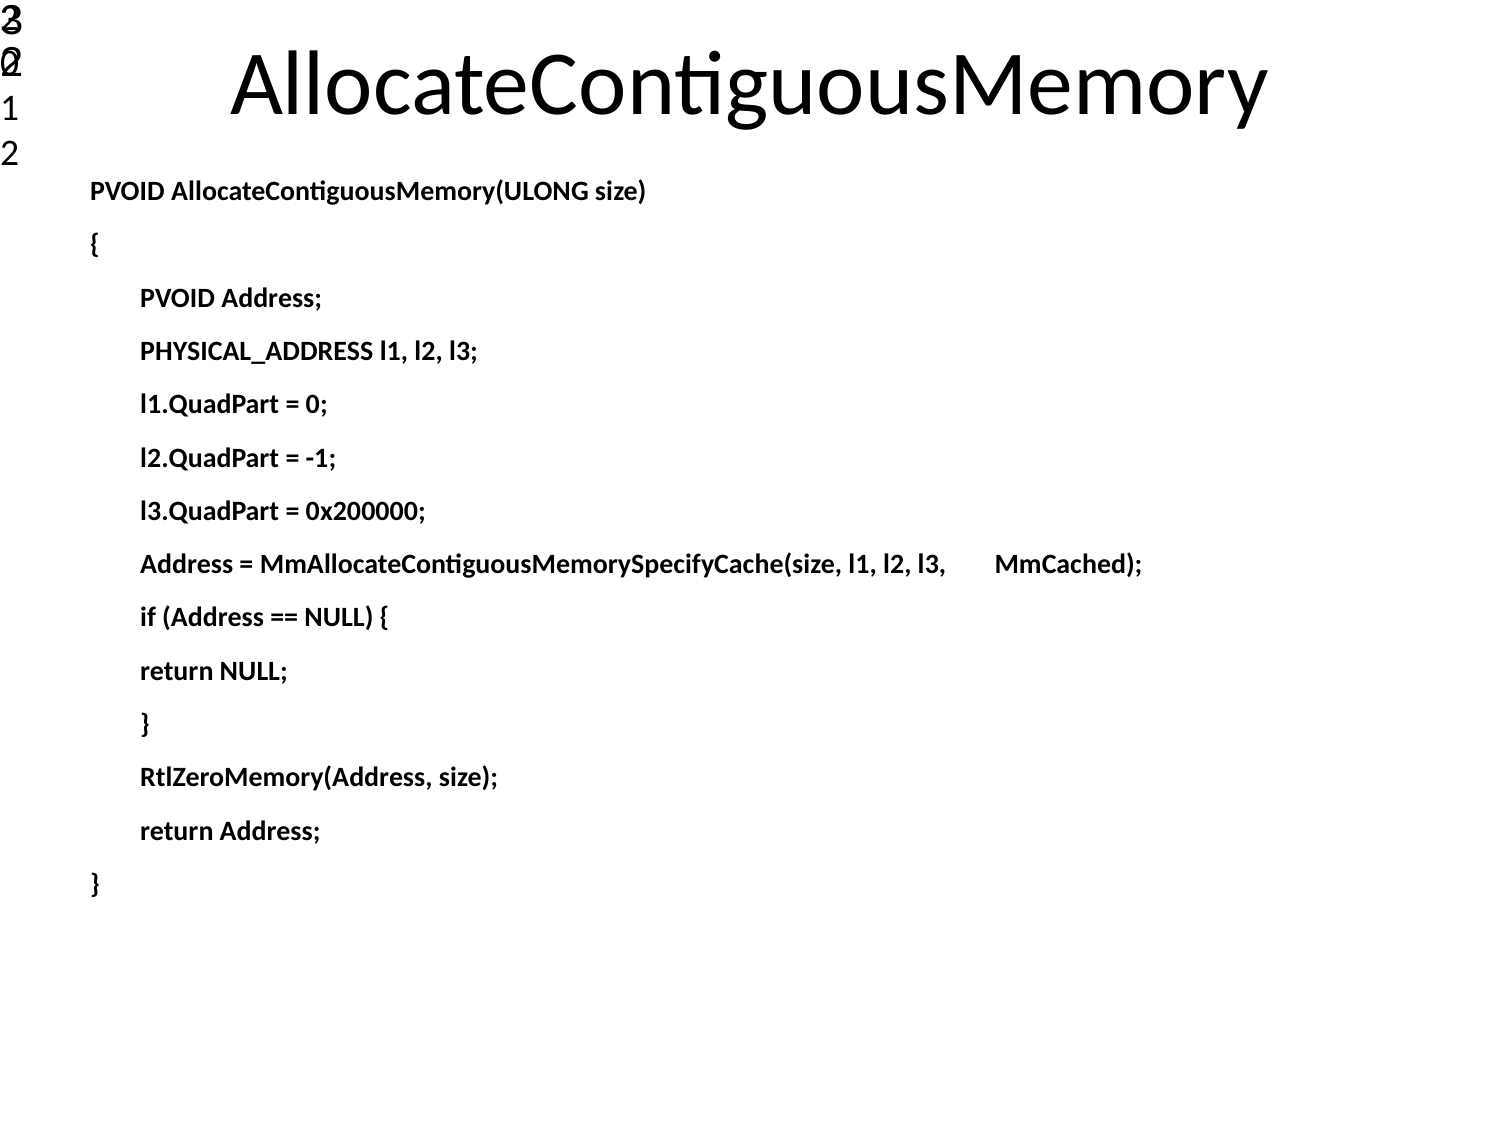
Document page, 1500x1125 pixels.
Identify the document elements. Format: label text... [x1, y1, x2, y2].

title AllocateContiguousMemory [75, 0, 1425, 165]
list PVOID AllocateContiguousMemory(ULONG size) { PVOID Address; PHYSICAL_ADDRESS l1, l2, l3; l1.QuadPart = 0; l2.QuadPart = -1; l3.QuadPart = 0x200000; Address = MmAllocateContiguousMemorySpecifyCache(size, l1, l2, l3, MmCached); if (Address == NULL) { return NULL; } RtlZeroMemory(Address, size); return Address; } [75, 165, 1425, 908]
